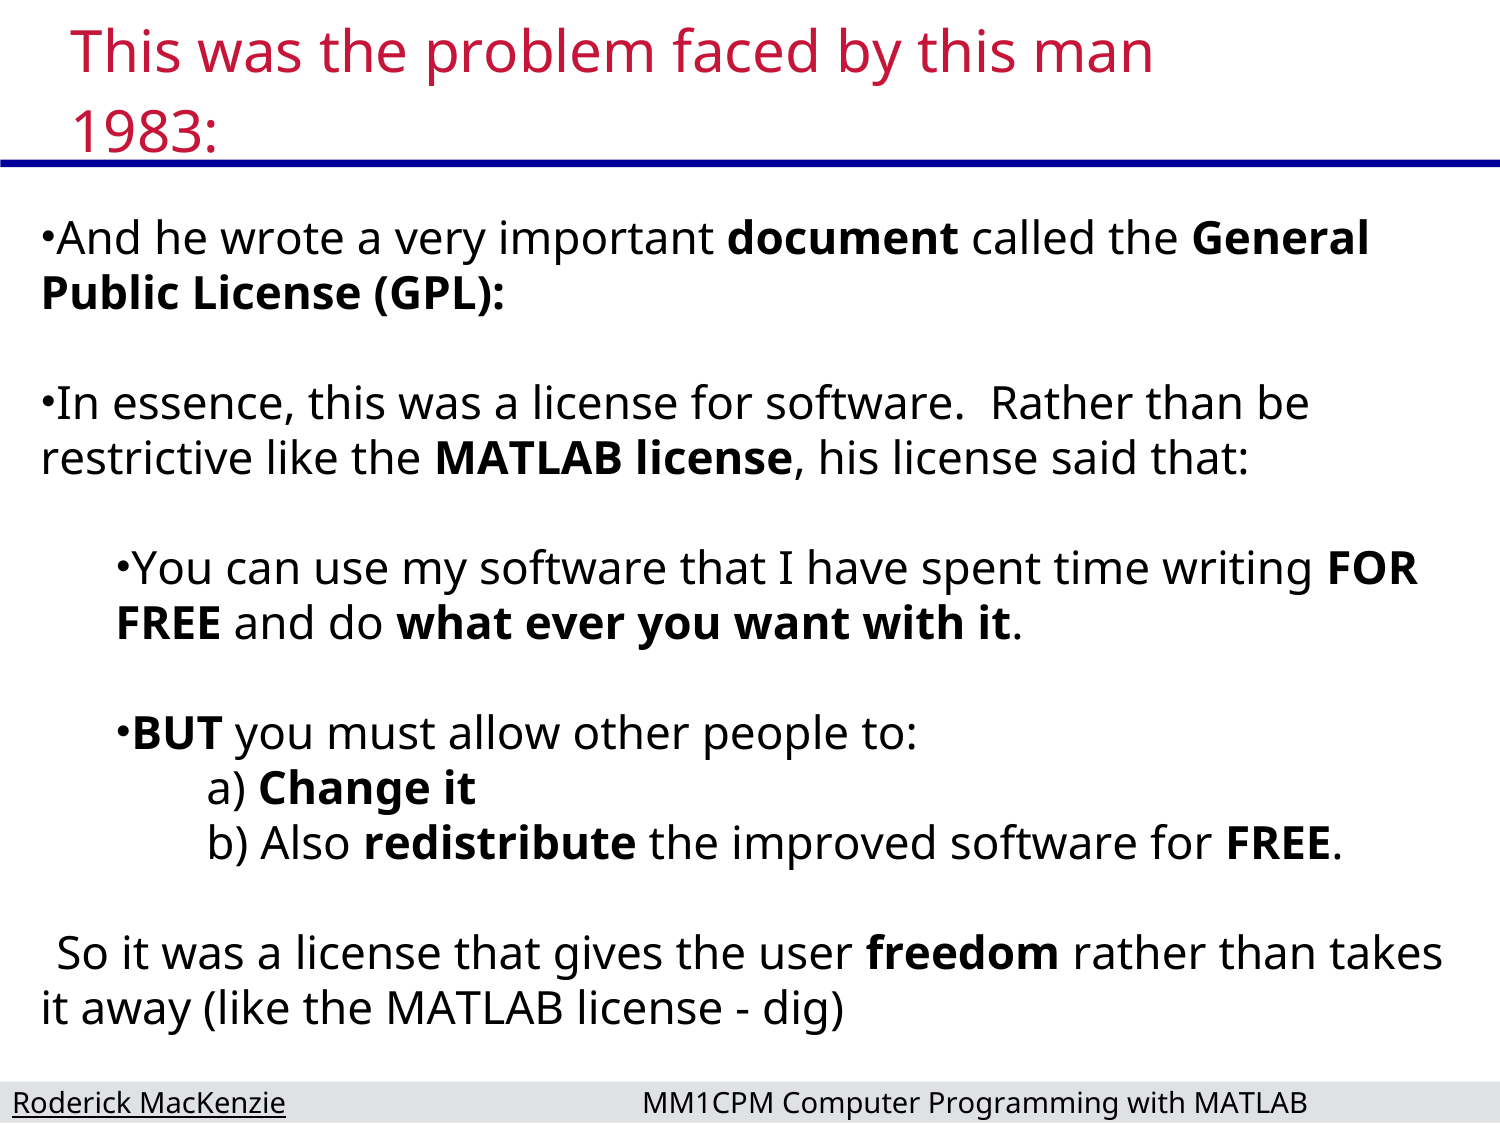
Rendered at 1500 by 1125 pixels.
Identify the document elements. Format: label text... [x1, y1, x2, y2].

text_box And he wrote a very important document called the General Public License (GPL): In essence, this was a license for software. Rather than be restrictive like the MATLAB license, his license said that: You can use my software that I have spent time writing FOR FREE and do what ever you want with it. BUT you must allow other people to: a) Change it b) Also redistribute the improved software for FREE. So it was a license that gives the user freedom rather than takes it away (like the MATLAB license - dig) [25, 201, 1499, 1097]
title This was the problem faced by this man 1983: [55, 14, 1294, 166]
